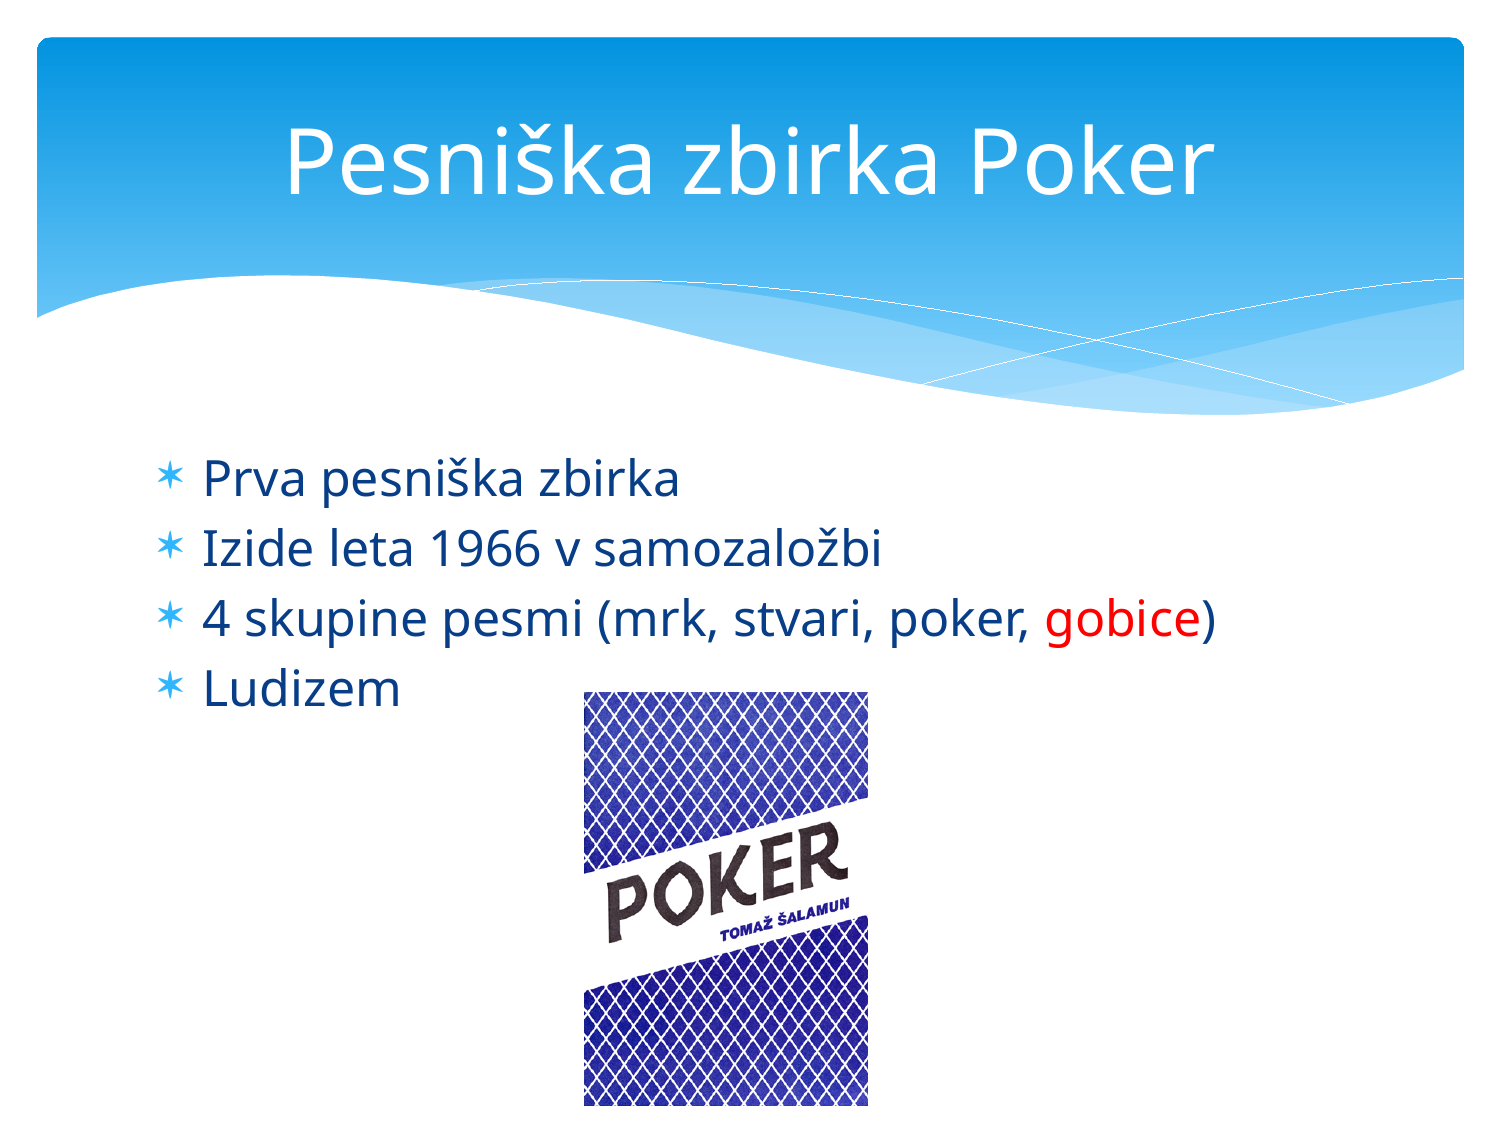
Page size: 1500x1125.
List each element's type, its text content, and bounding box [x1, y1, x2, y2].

title Pesniška zbirka Poker [75, 55, 1425, 261]
picture [584, 692, 868, 1106]
list Prva pesniška zbirka Izide leta 1966 v samozaložbi 4 skupine pesmi (mrk, stvari, poker, gobice) Ludizem [142, 438, 1359, 1005]
